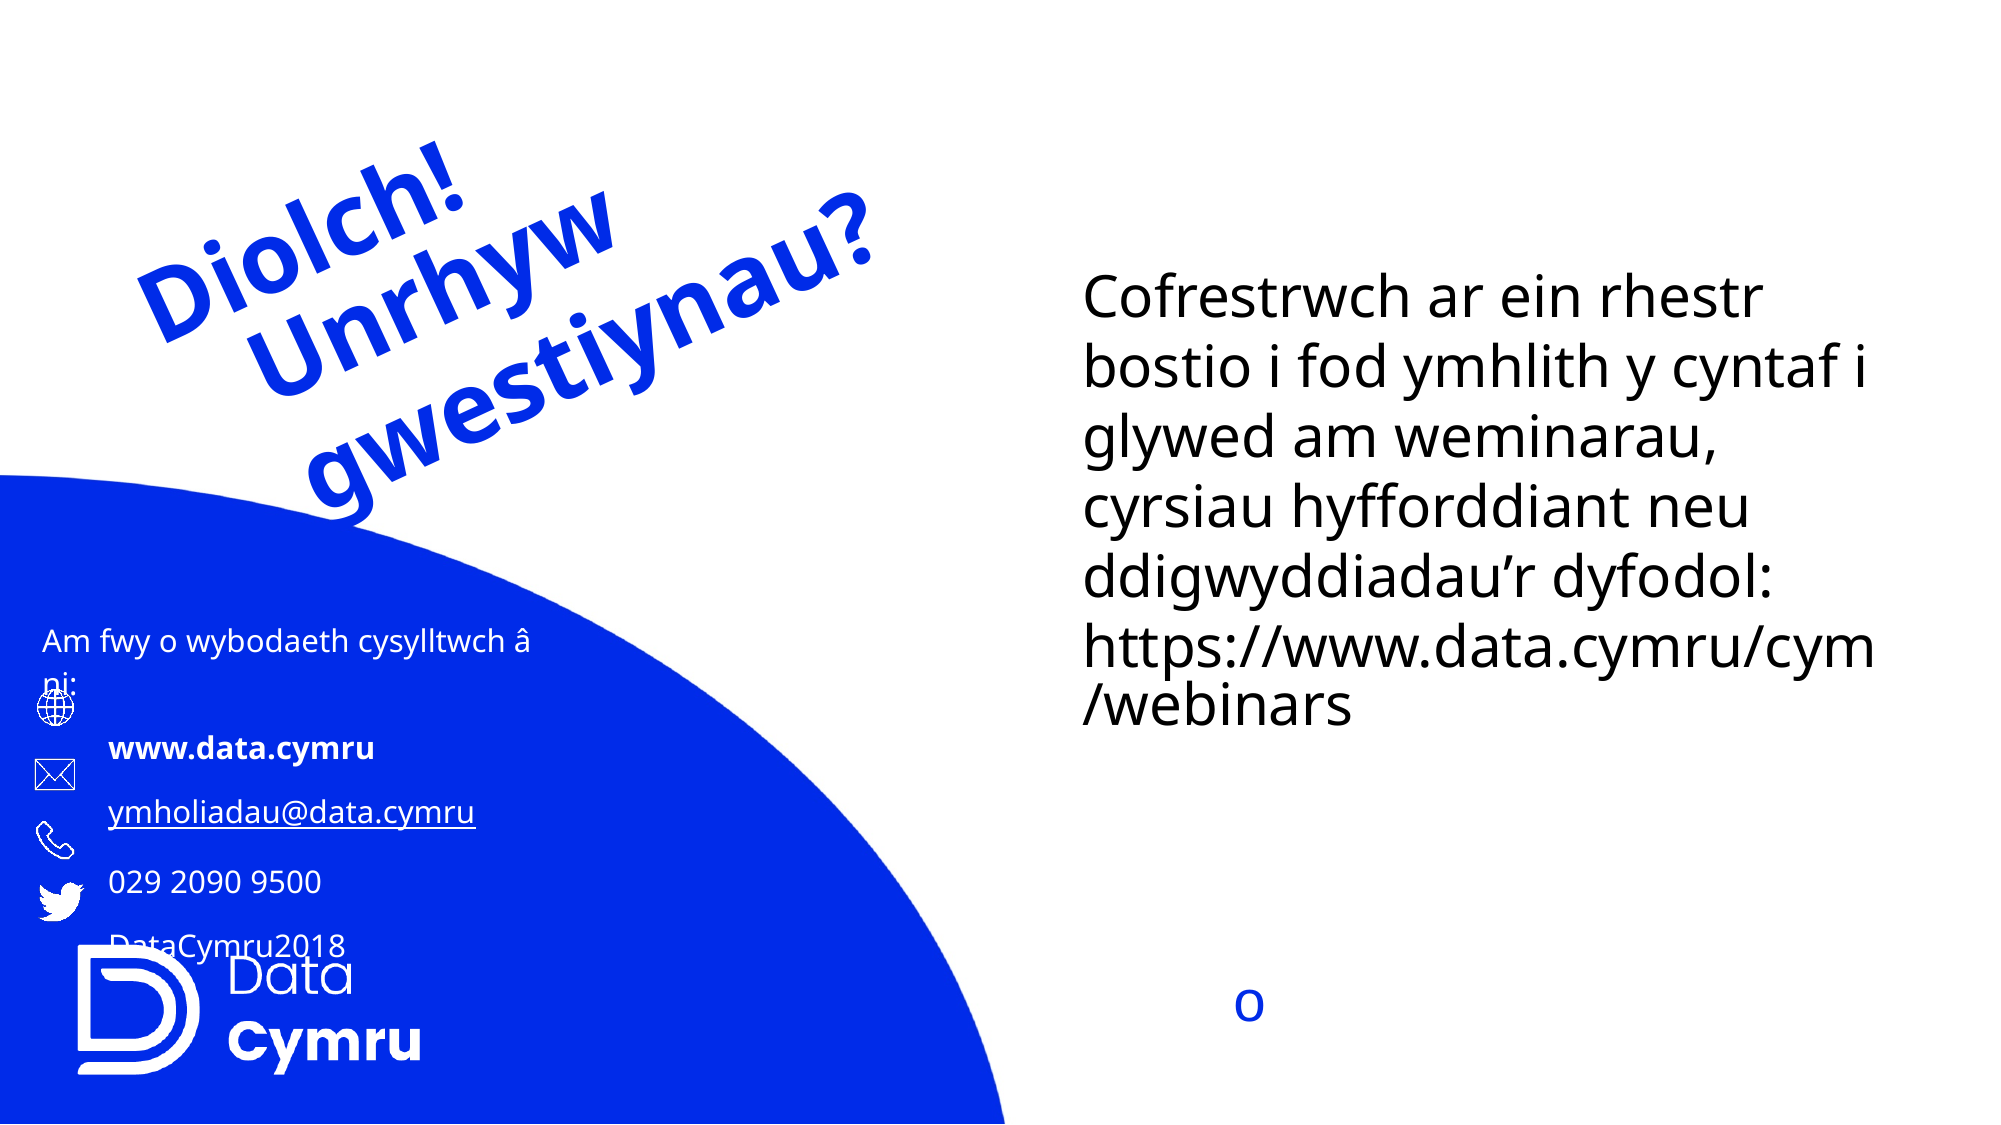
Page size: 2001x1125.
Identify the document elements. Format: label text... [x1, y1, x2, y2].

text_box Cofrestrwch ar ein rhestr bostio i fod ymhlith y cyntaf i glywed am weminarau, cyrsiau hyfforddiant neu ddigwyddiadau’r dyfodol: https://www.data.cymru/cym/webinars [1070, 253, 1900, 740]
text_box Am fwy o wybodaeth cysylltwch â ni: www.data.cymru ymholiadau@data.cymru 029 2090 9500 DataCymru2018 [27, 608, 576, 977]
text_box Unrhyw gwestiynau? [210, 18, 958, 550]
picture [0, 446, 1034, 1124]
text_box Diolch! [100, 11, 668, 381]
